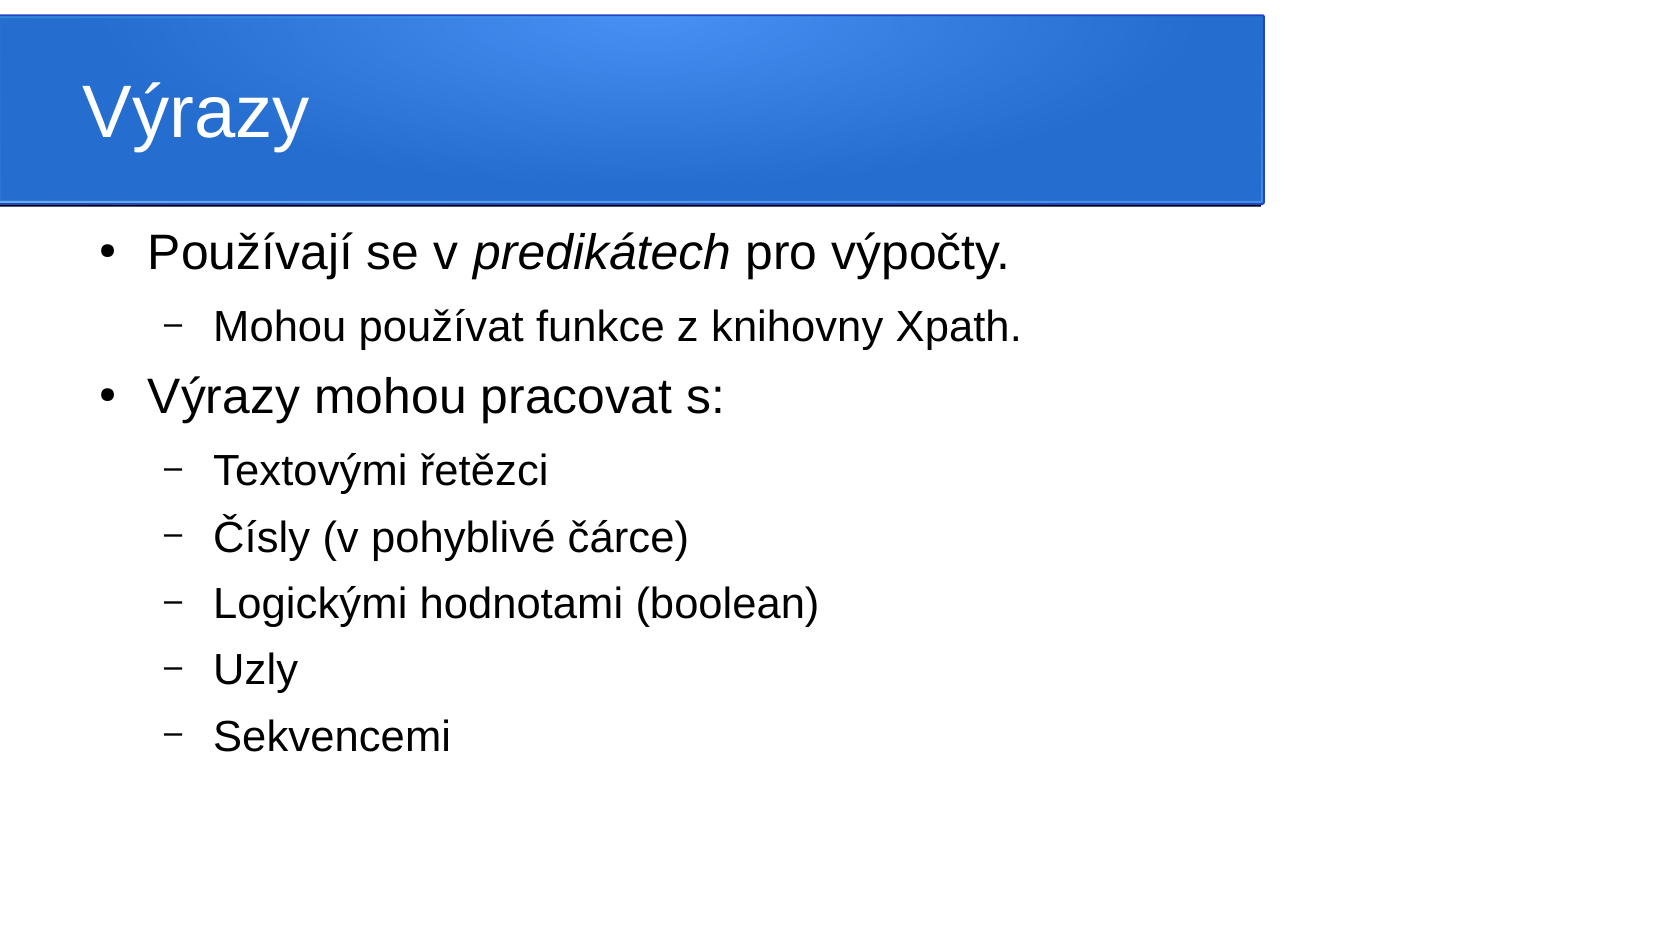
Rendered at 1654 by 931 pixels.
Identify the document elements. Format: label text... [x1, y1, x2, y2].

title Výrazy [82, 35, 1235, 189]
list Používají se v predikátech pro výpočty. Mohou používat funkce z knihovny Xpath. Výrazy mohou pracovat s: Textovými řetězci Čísly (v pohyblivé čárce) Logickými hodnotami (boolean) Uzly Sekvencemi [82, 224, 1571, 764]
